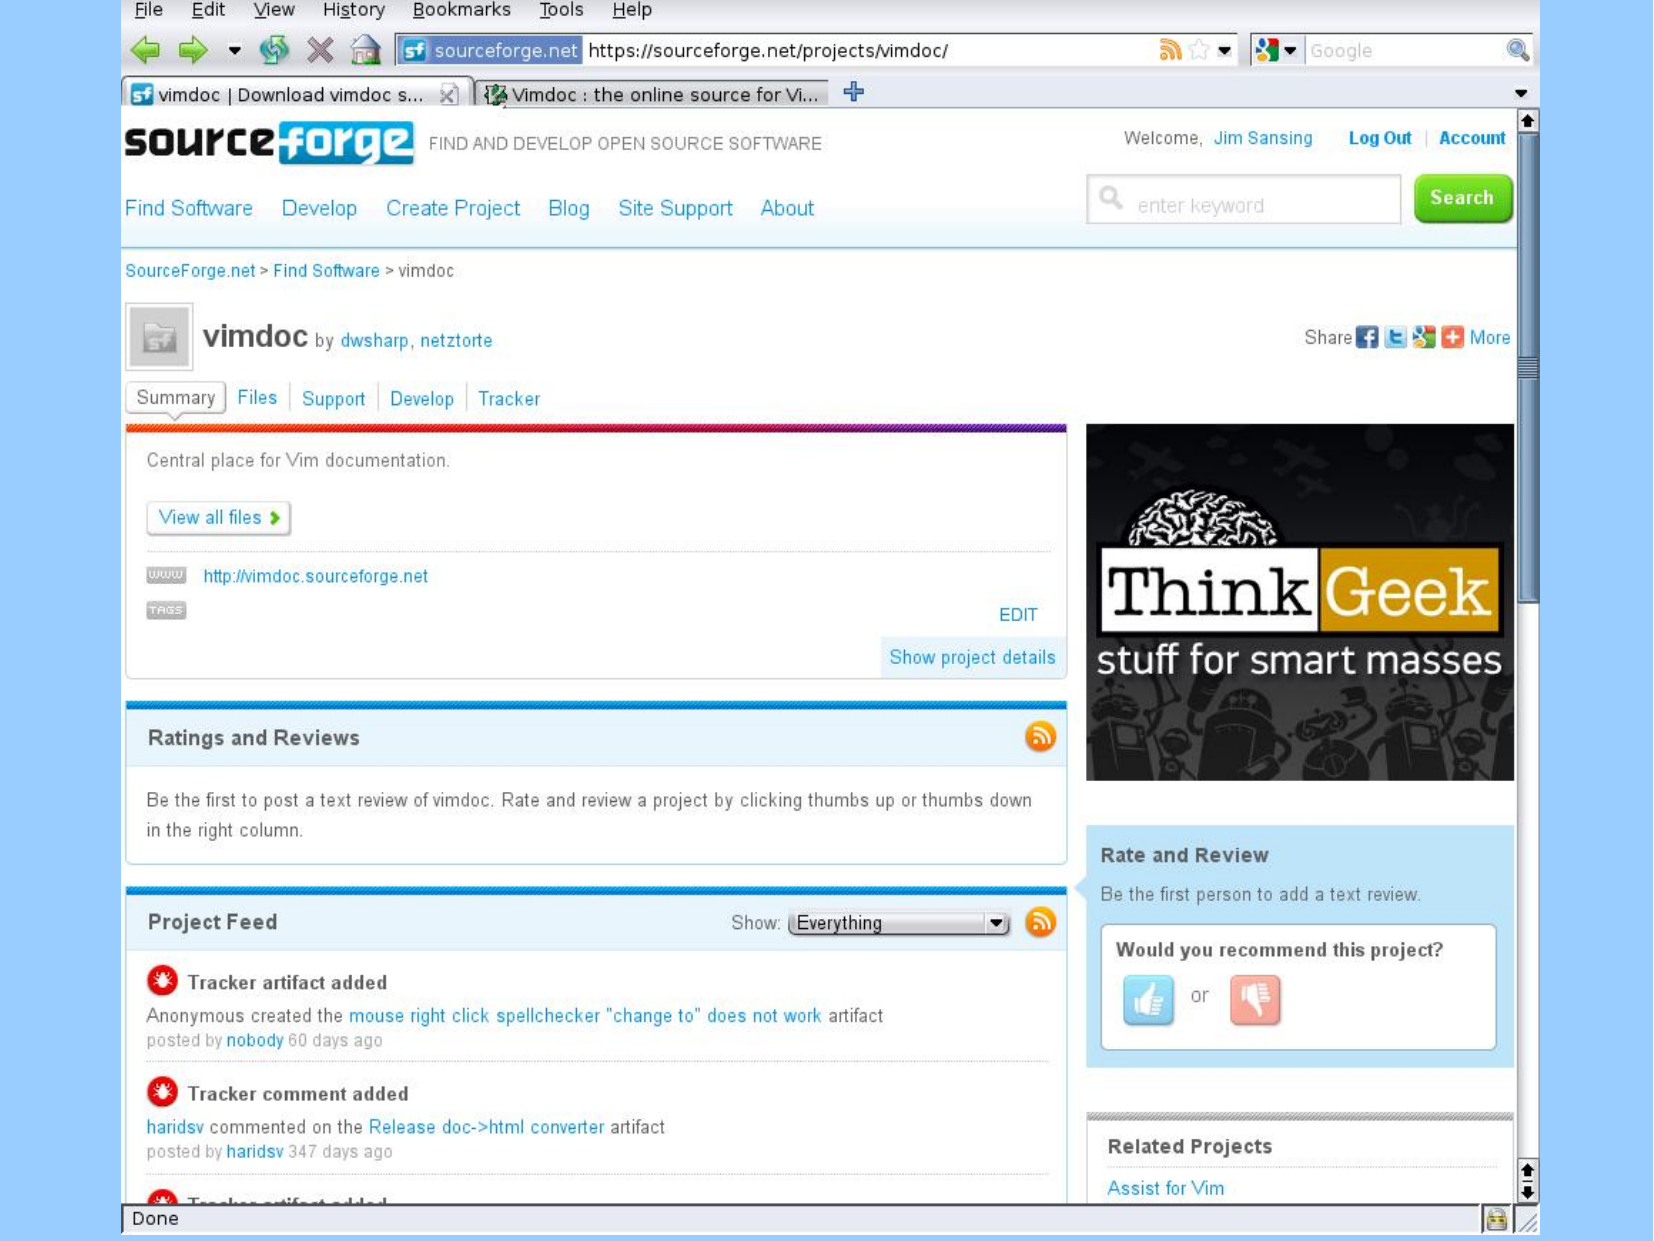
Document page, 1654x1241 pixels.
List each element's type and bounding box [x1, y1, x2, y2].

picture [121, 0, 1540, 1235]
